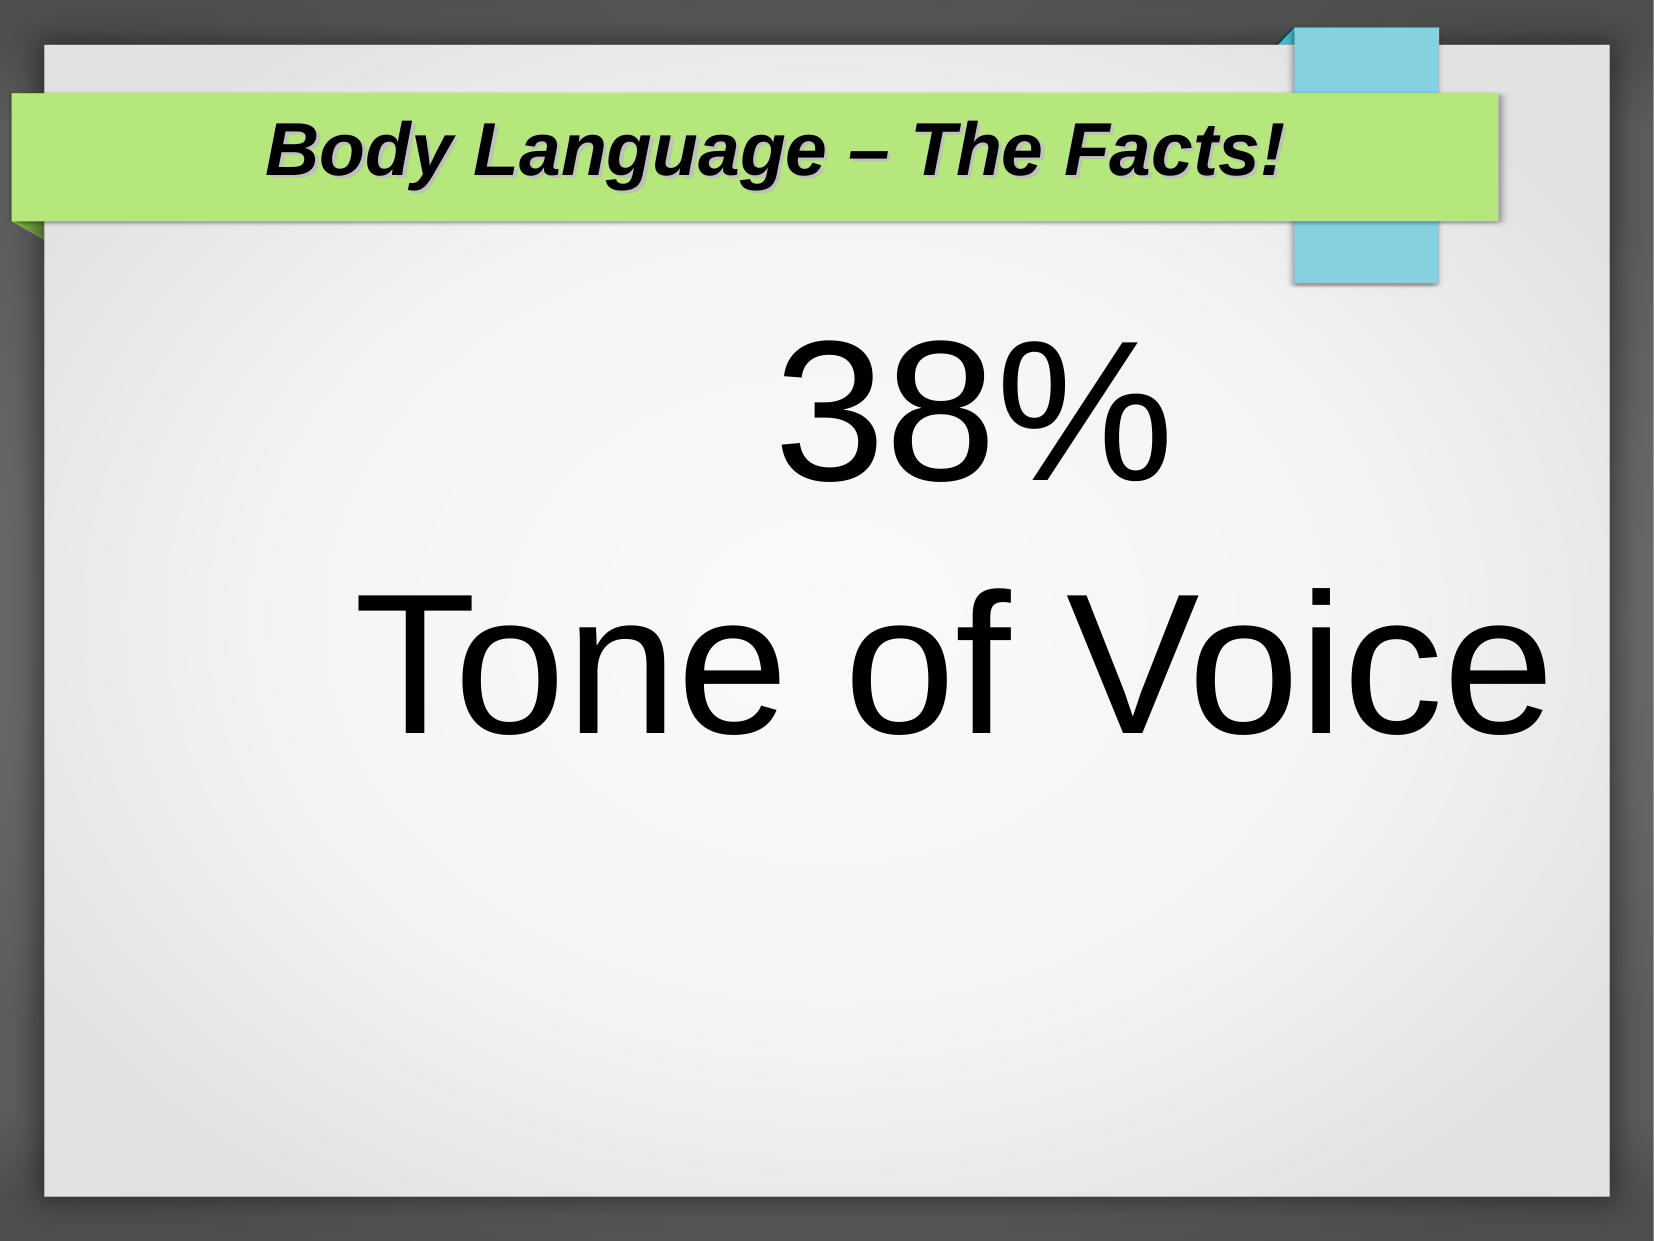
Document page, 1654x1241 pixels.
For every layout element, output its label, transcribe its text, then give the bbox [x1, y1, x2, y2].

title Body Language – The Facts! [265, 47, 1595, 253]
picture [0, 0, 1654, 1241]
list 38% Tone of Voice [265, 299, 1595, 1019]
